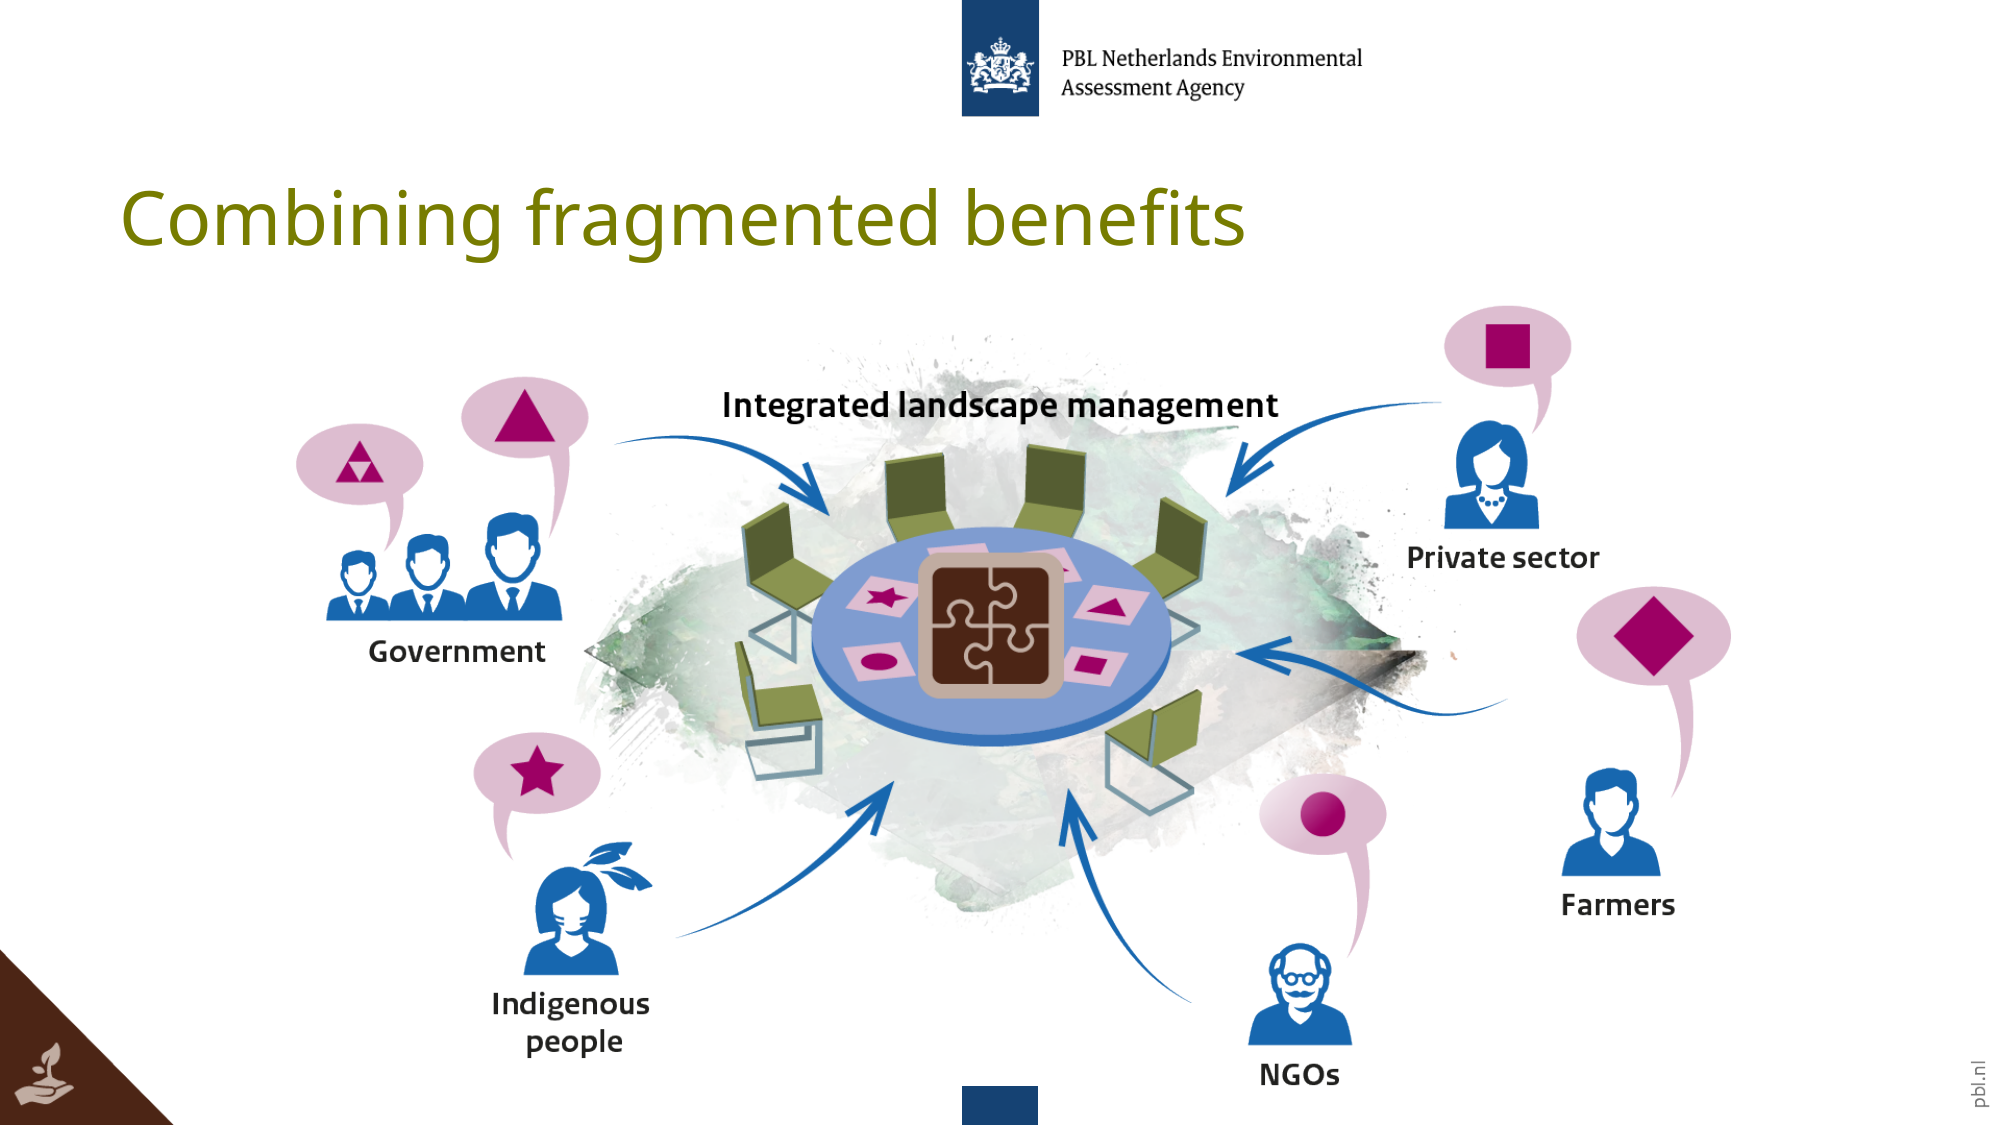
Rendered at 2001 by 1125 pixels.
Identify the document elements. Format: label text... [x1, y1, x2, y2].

picture [0, 0, 2000, 1125]
title Combining fragmented benefits [104, 172, 1897, 329]
